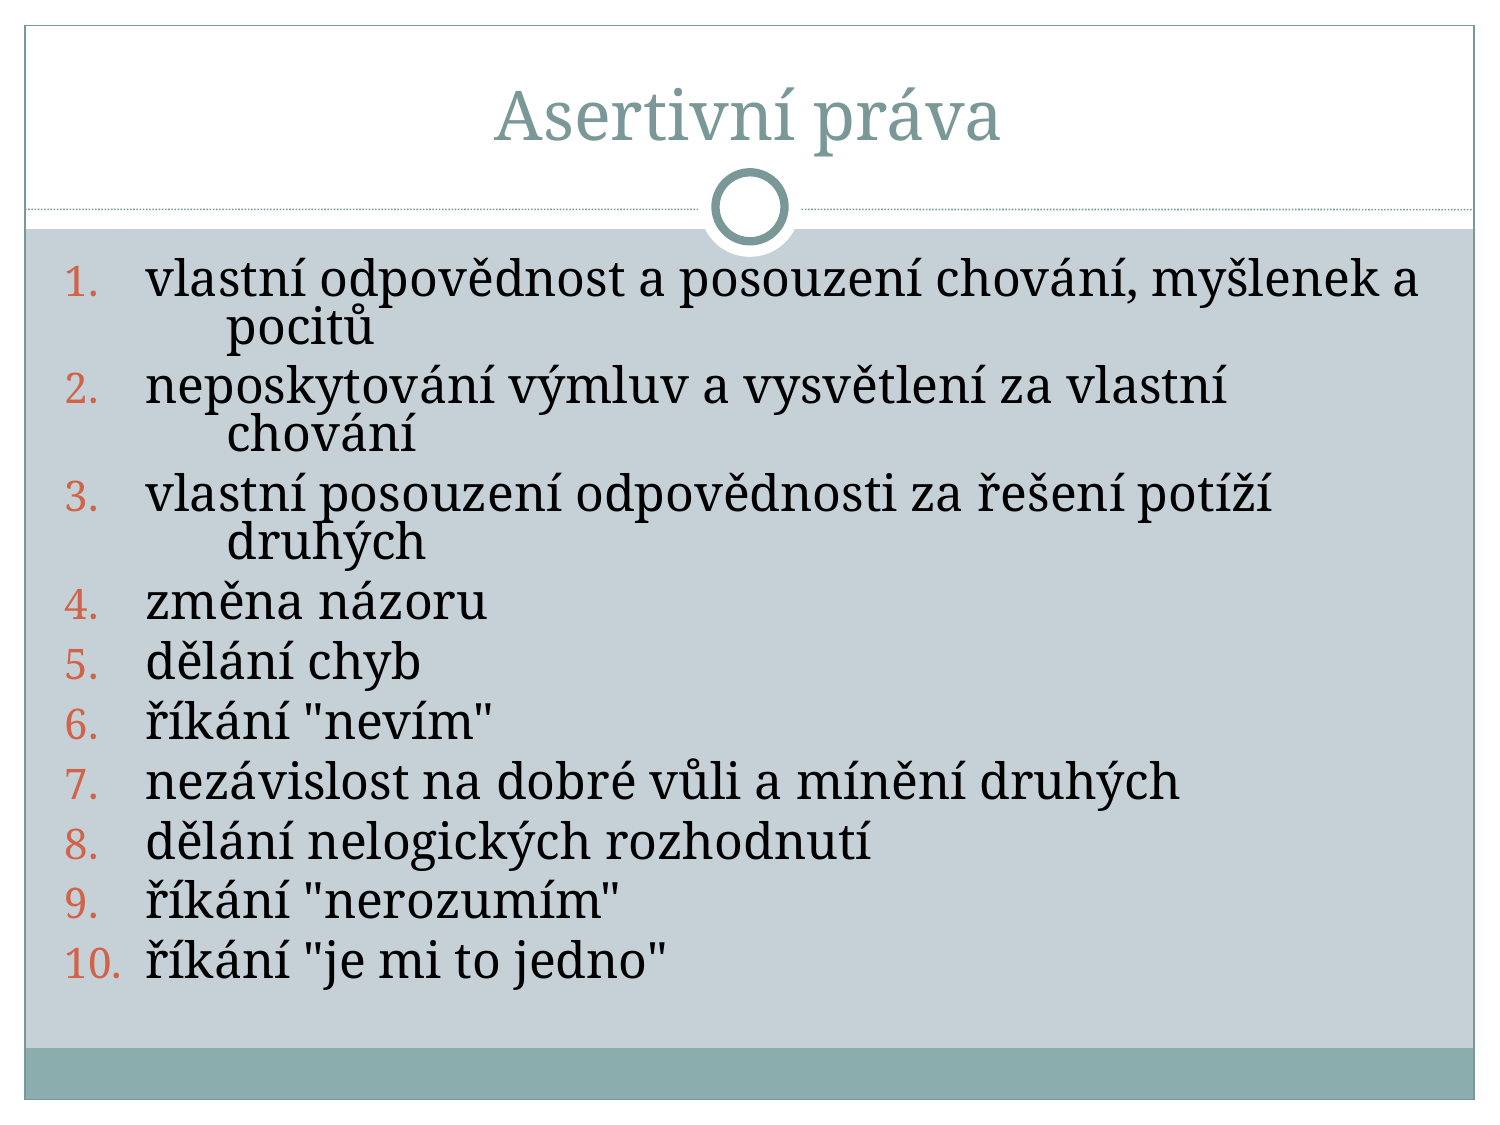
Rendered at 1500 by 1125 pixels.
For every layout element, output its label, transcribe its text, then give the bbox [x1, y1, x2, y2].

title Asertivní práva [49, 37, 1450, 162]
list vlastní odpovědnost a posouzení chování, myšlenek a pocitů neposkytování výmluv a vysvětlení za vlastní chování vlastní posouzení odpovědnosti za řešení potíží druhých změna názoru dělání chyb říkání "nevím" nezávislost na dobré vůli a mínění druhých dělání nelogických rozhodnutí říkání "nerozumím" říkání "je mi to jedno" [49, 250, 1445, 1001]
